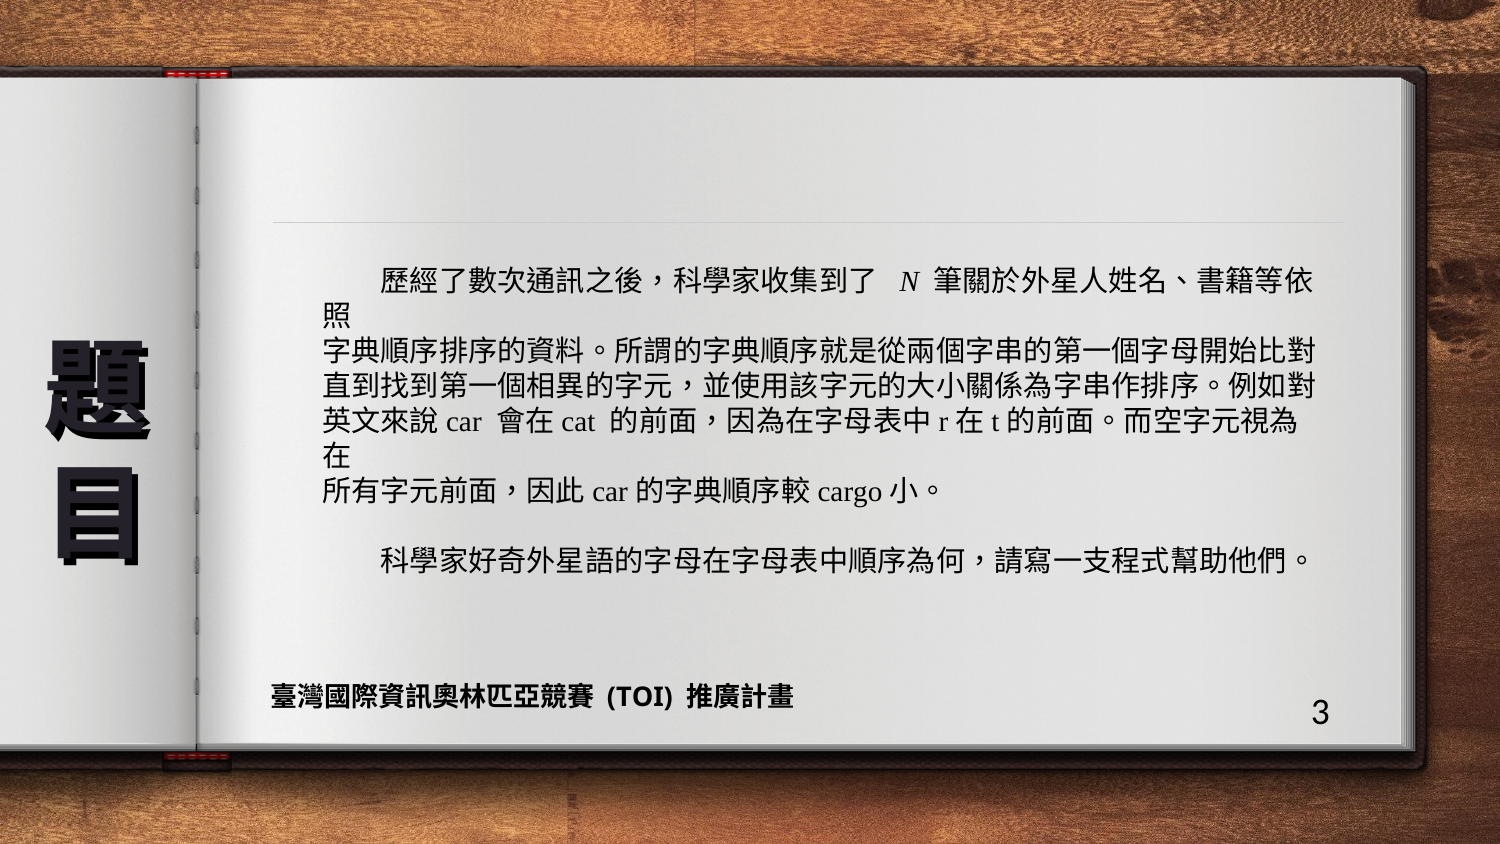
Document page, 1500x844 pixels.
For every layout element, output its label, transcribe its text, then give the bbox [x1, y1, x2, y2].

text_box [1295, 672, 1386, 737]
title 題 目 [28, 306, 210, 552]
text_box 歷經了數次通訊之後，科學家收集到了 N 筆關於外星人姓名、書籍等依照 字典順序排序的資料。所謂的字典順序就是從兩個字串的第一個字母開始比對 直到找到第一個相異的字元，並使用該字元的大小關係為字串作排序。例如對 英文來說car 會在cat 的前面，因為在字母表中r在t的前面。而空字元視為在 所有字元前面，因此car的字典順序較cargo小。 科學家好奇外星語的字母在字母表中順序為何，請寫一支程式幫助他們。 [307, 255, 1341, 585]
